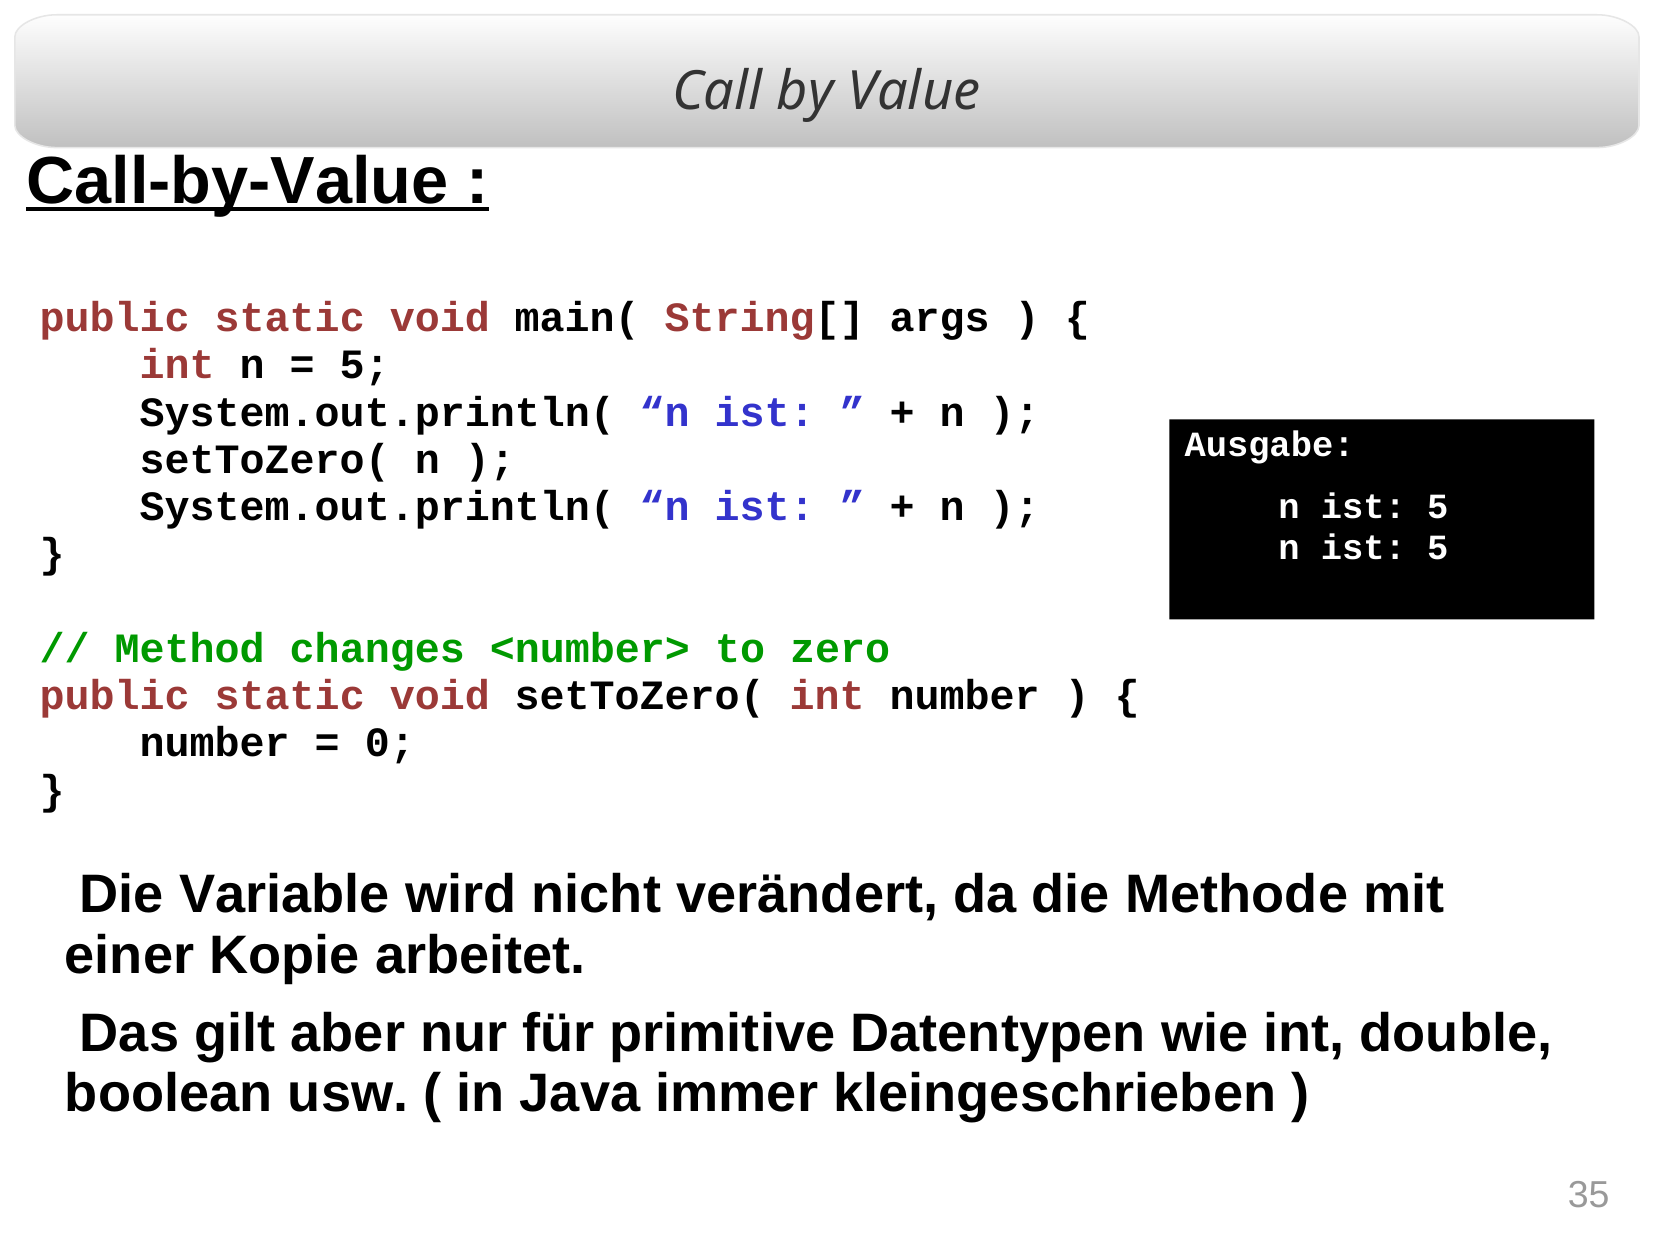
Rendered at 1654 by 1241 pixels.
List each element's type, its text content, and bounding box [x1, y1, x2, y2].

text_box [1169, 419, 1595, 620]
text_box public static void main( String[] args ) { int n = 5; System.out.println( “n ist: ” + n ); setToZero( n ); System.out.println( “n ist: ” + n ); } // Method changes <number> to zero public static void setToZero( int number ) { number = 0; } [24, 289, 1479, 825]
text_box Ausgabe: [1169, 419, 1370, 475]
text_box n ist: 5 n ist: 5 [1263, 481, 1464, 578]
title Call by Value [29, 29, 1624, 148]
text_box Call-by-Value : [11, 135, 638, 226]
text_box Das gilt aber nur für primitive Datentypen wie int, double, boolean usw. ( in Java immer kleingeschrieben ) [49, 994, 1607, 1131]
text_box Die Variable wird nicht verändert, da die Methode mit einer Kopie arbeitet. [49, 856, 1513, 993]
